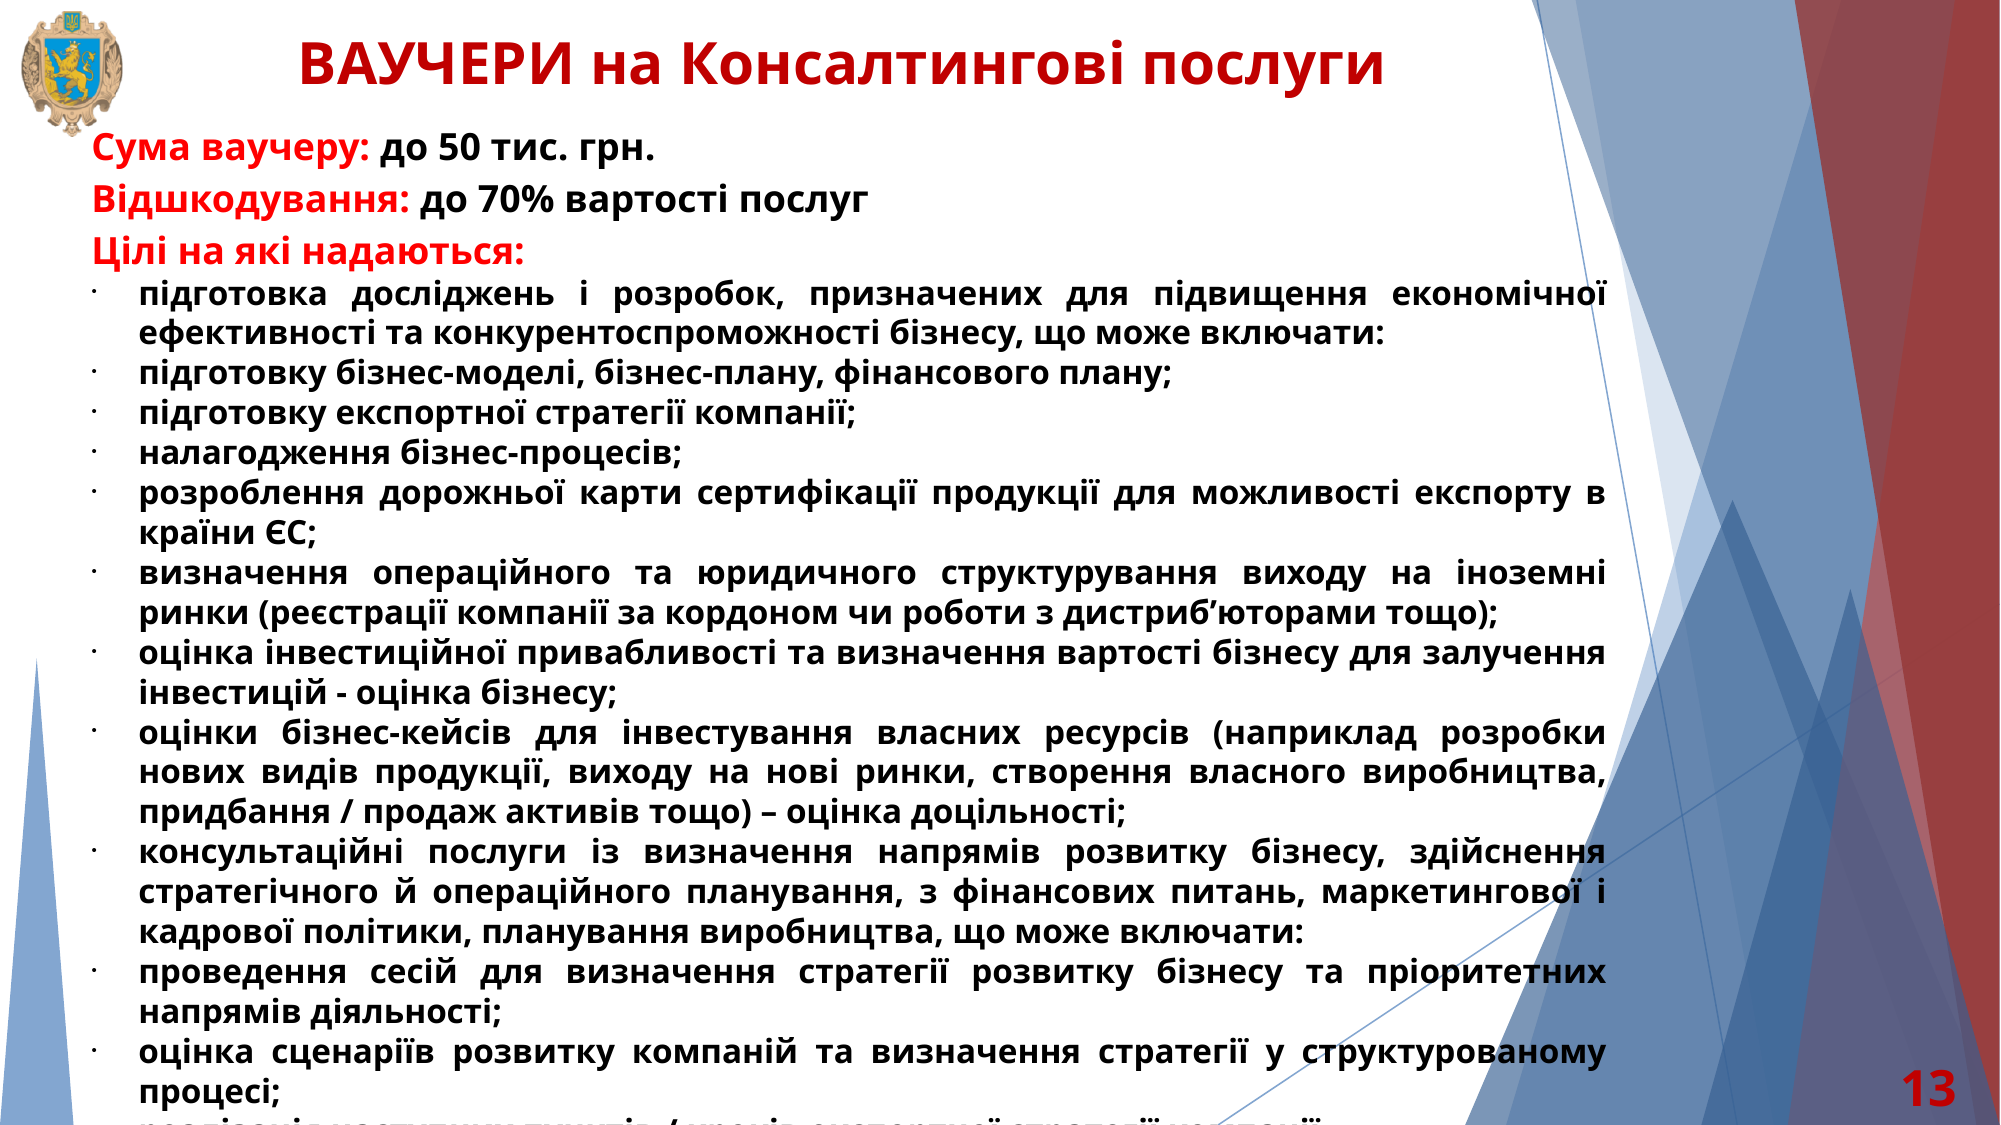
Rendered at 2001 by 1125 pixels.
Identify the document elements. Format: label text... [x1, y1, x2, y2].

text_box 13 [1885, 1049, 1986, 1125]
picture [21, 11, 123, 137]
text_box ВАУЧЕРИ на Консалтингові послуги [132, 0, 1553, 104]
text_box Сума ваучеру: до 50 тис. грн. Відшкодування: до 70% вартості послуг Цілі на які надаються: підготовка досліджень і розробок, призначених для підвищення економічної ефективності та конкурентоспроможності бізнесу, що може включати: підготовку бізнес-моделі, бізнес-плану, фінансового плану; підготовку експортної стратегії компанії; налагодження бізнес-процесів; розроблення дорожньої карти сертифікації продукції для можливості експорту в країни ЄС; визначення операційного та юридичного структурування виходу на іноземні ринки (реєстрації компанії за кордоном чи роботи з дистриб’юторами тощо); оцінка інвестиційної привабливості та визначення вартості бізнесу для залучення інвестицій - оцінка бізнесу; оцінки бізнес-кейсів для інвестування власних ресурсів (наприклад розробки нових видів продукції, виходу на нові ринки, створення власного виробництва, придбання / продаж активів тощо) – оцінка доцільності; консультаційні послуги із визначення напрямів розвитку бізнесу, здійснення стратегічного й операційного планування, з фінансових питань, маркетингової і кадрової політики, планування виробництва, що може включати: проведення сесій для визначення стратегії розвитку бізнесу та пріоритетних напрямів діяльності; оцінка сценаріїв розвитку компаній та визначення стратегії у структурованому процесі; реалізація наступних пунктів / кроків експортної стратегії компанії. [76, 109, 1624, 1118]
